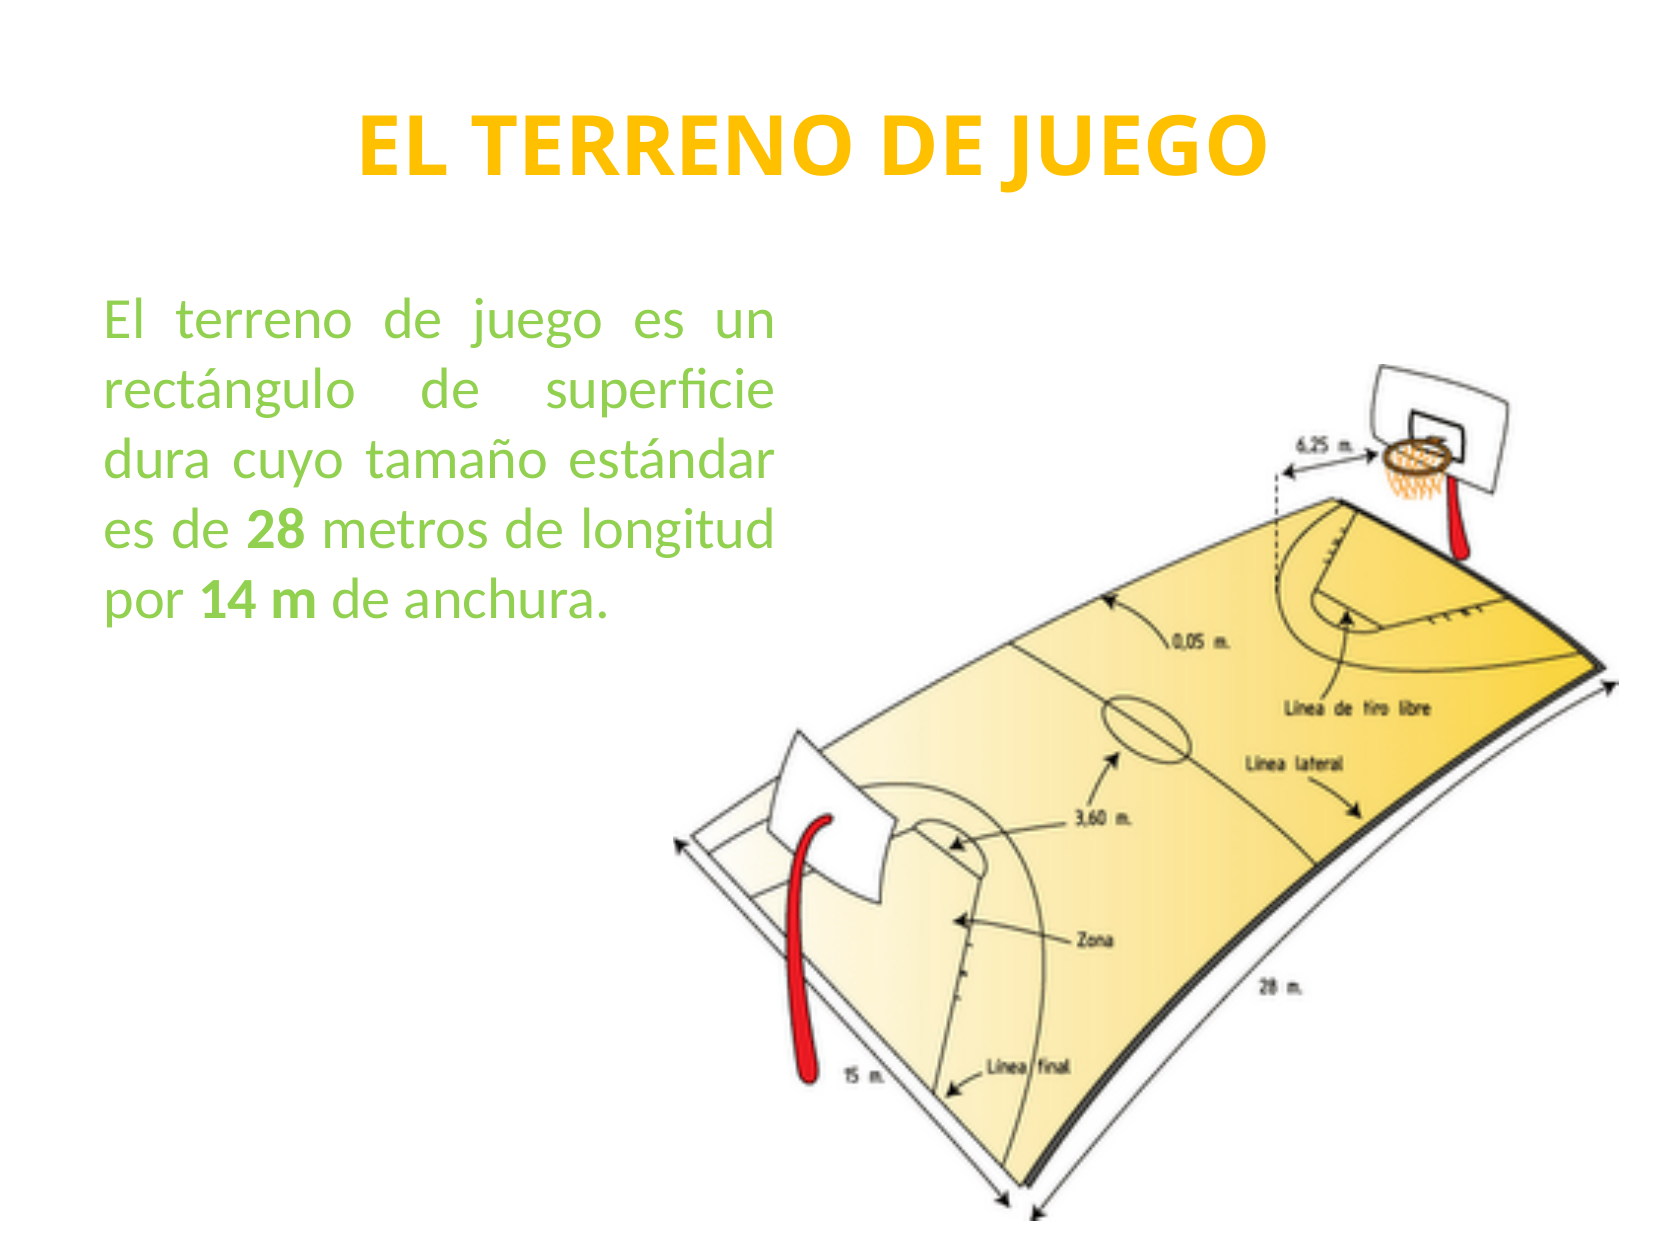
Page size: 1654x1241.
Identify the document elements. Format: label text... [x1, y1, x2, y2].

text_box EL TERRENO DE JUEGO [208, 84, 1419, 199]
text_box El terreno de juego es un rectángulo de superficie dura cuyo tamaño estándar es de 28 metros de longitud por 14 m de anchura. [72, 272, 792, 637]
picture [673, 364, 1619, 1221]
